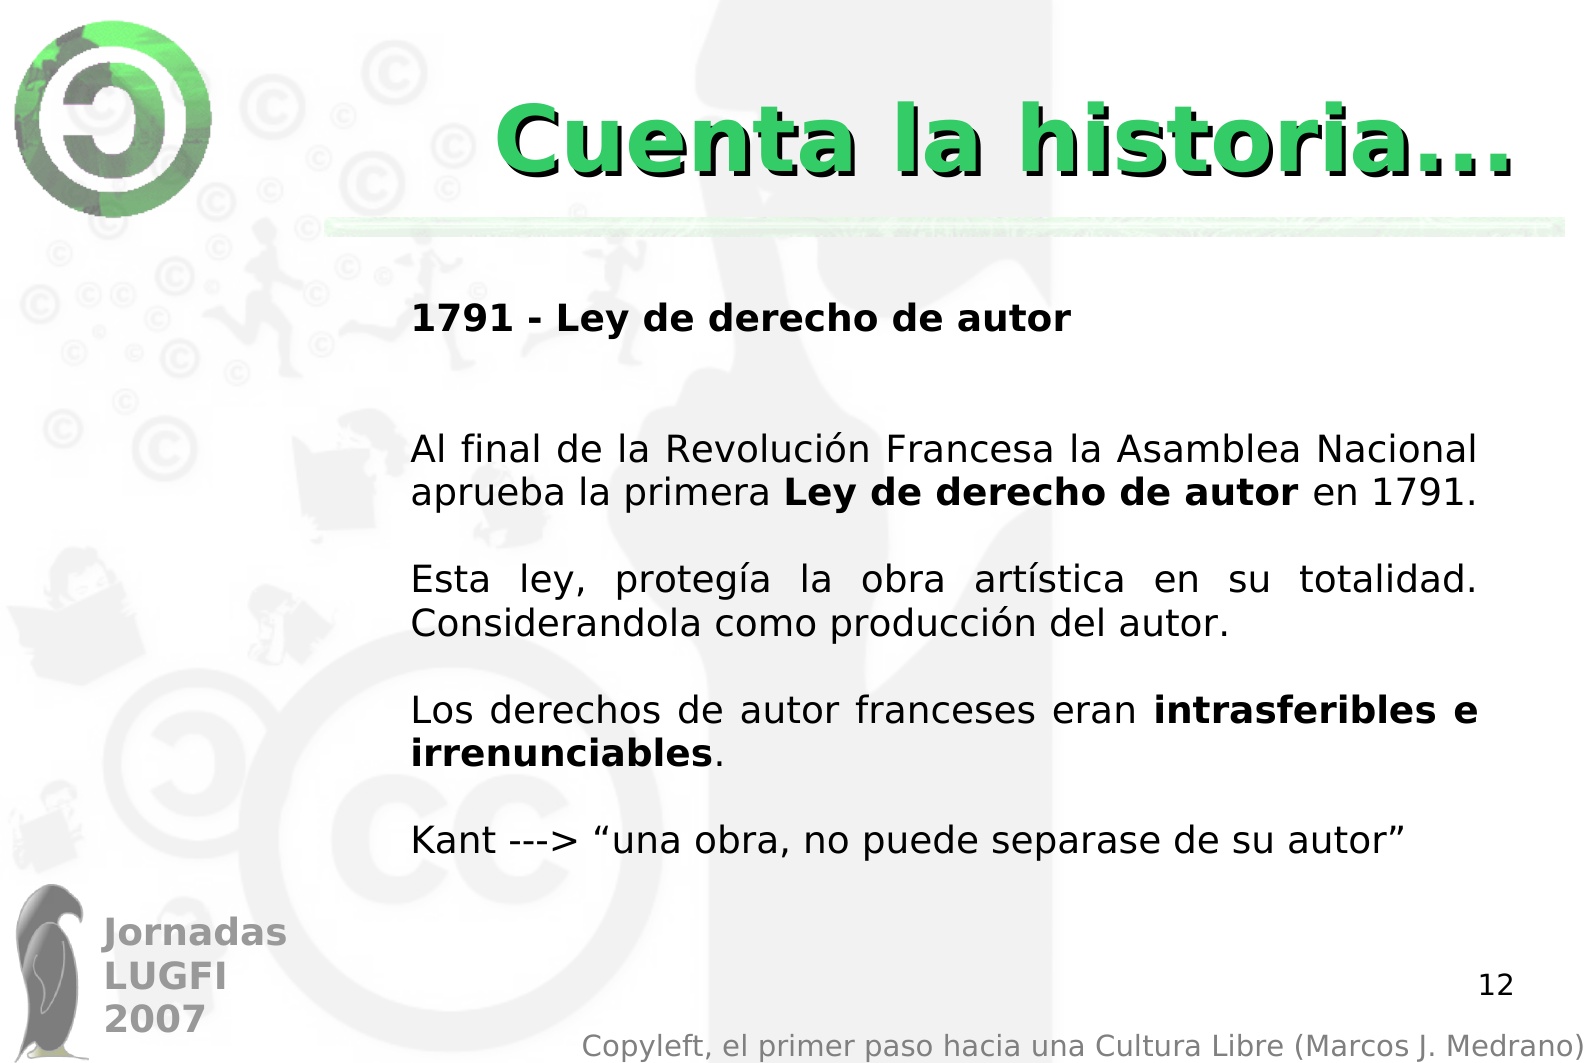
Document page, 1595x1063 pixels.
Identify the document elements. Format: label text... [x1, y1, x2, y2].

text_box Cuenta la historia... [478, 79, 1589, 201]
text_box 1791 - Ley de derecho de autor Al final de la Revolución Francesa la Asamblea Nacional aprueba la primera Ley de derecho de autor en 1791. Esta ley, protegía la obra artística en su totalidad. Considerandola como producción del autor. Los derechos de autor franceses eran intrasferibles e irrenunciables. Kant ---> “una obra, no puede separase de su autor” [395, 289, 1495, 916]
